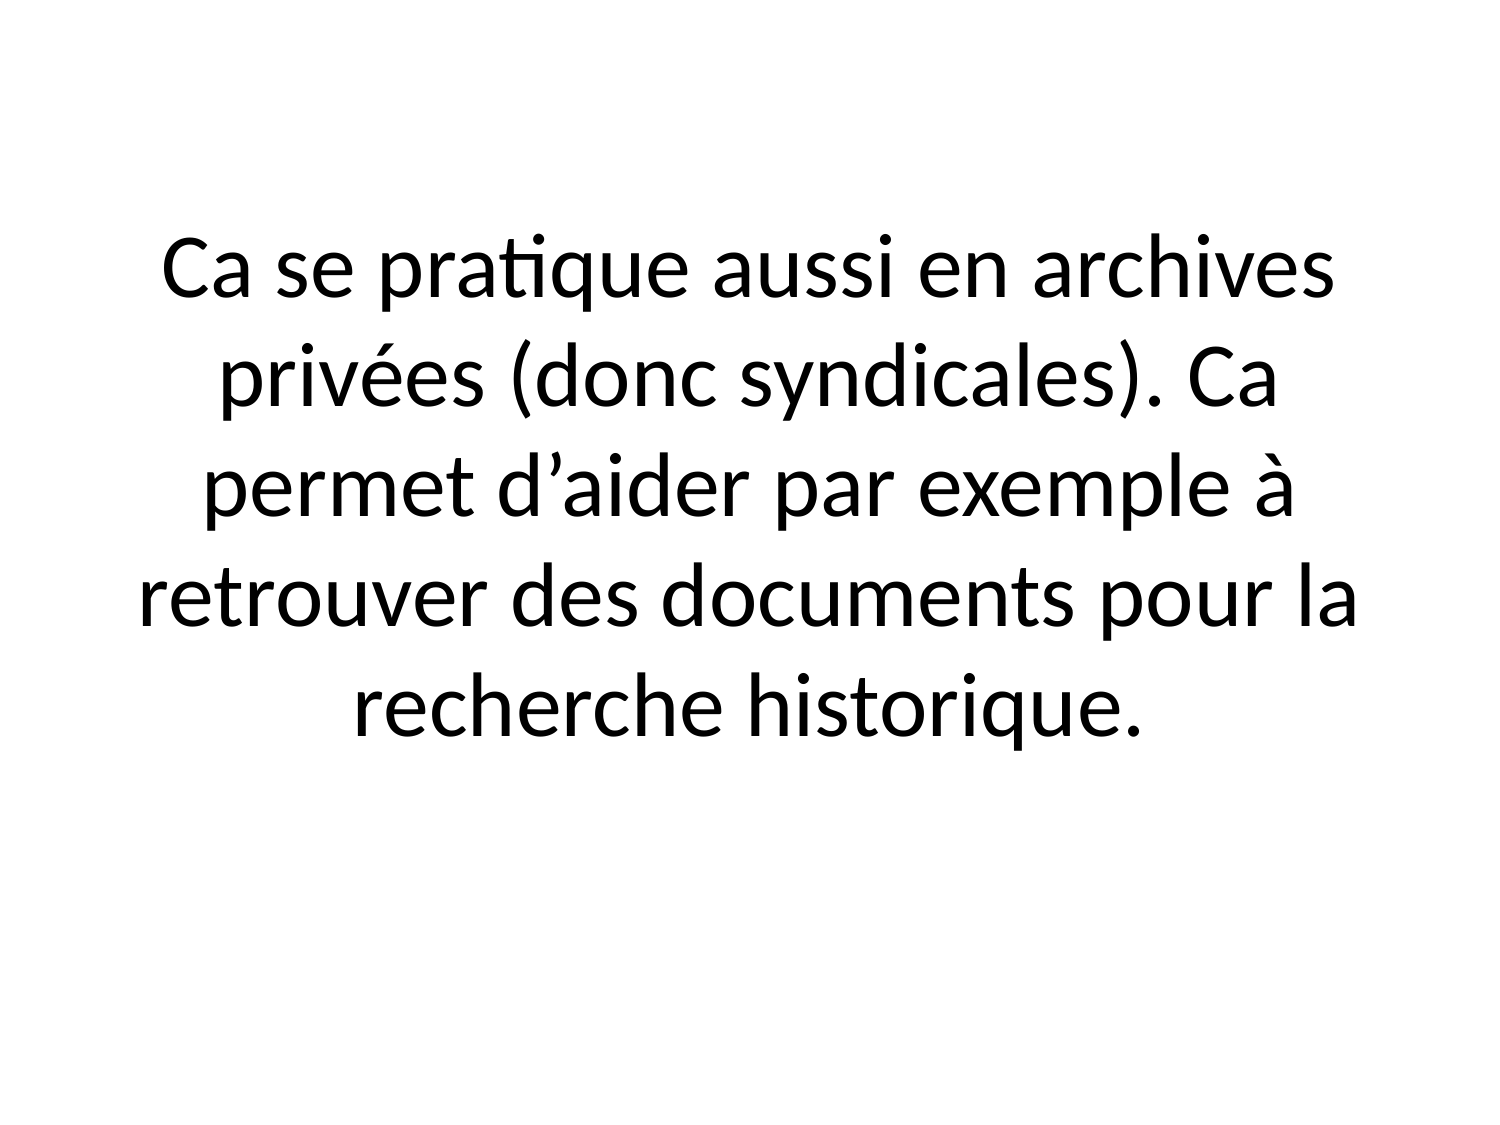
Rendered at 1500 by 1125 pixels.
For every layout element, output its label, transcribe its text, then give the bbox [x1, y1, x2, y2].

subtitle Ca se pratique aussi en archives privées (donc syndicales). Ca permet d’aider par exemple à retrouver des documents pour la recherche historique. [75, 44, 1425, 916]
